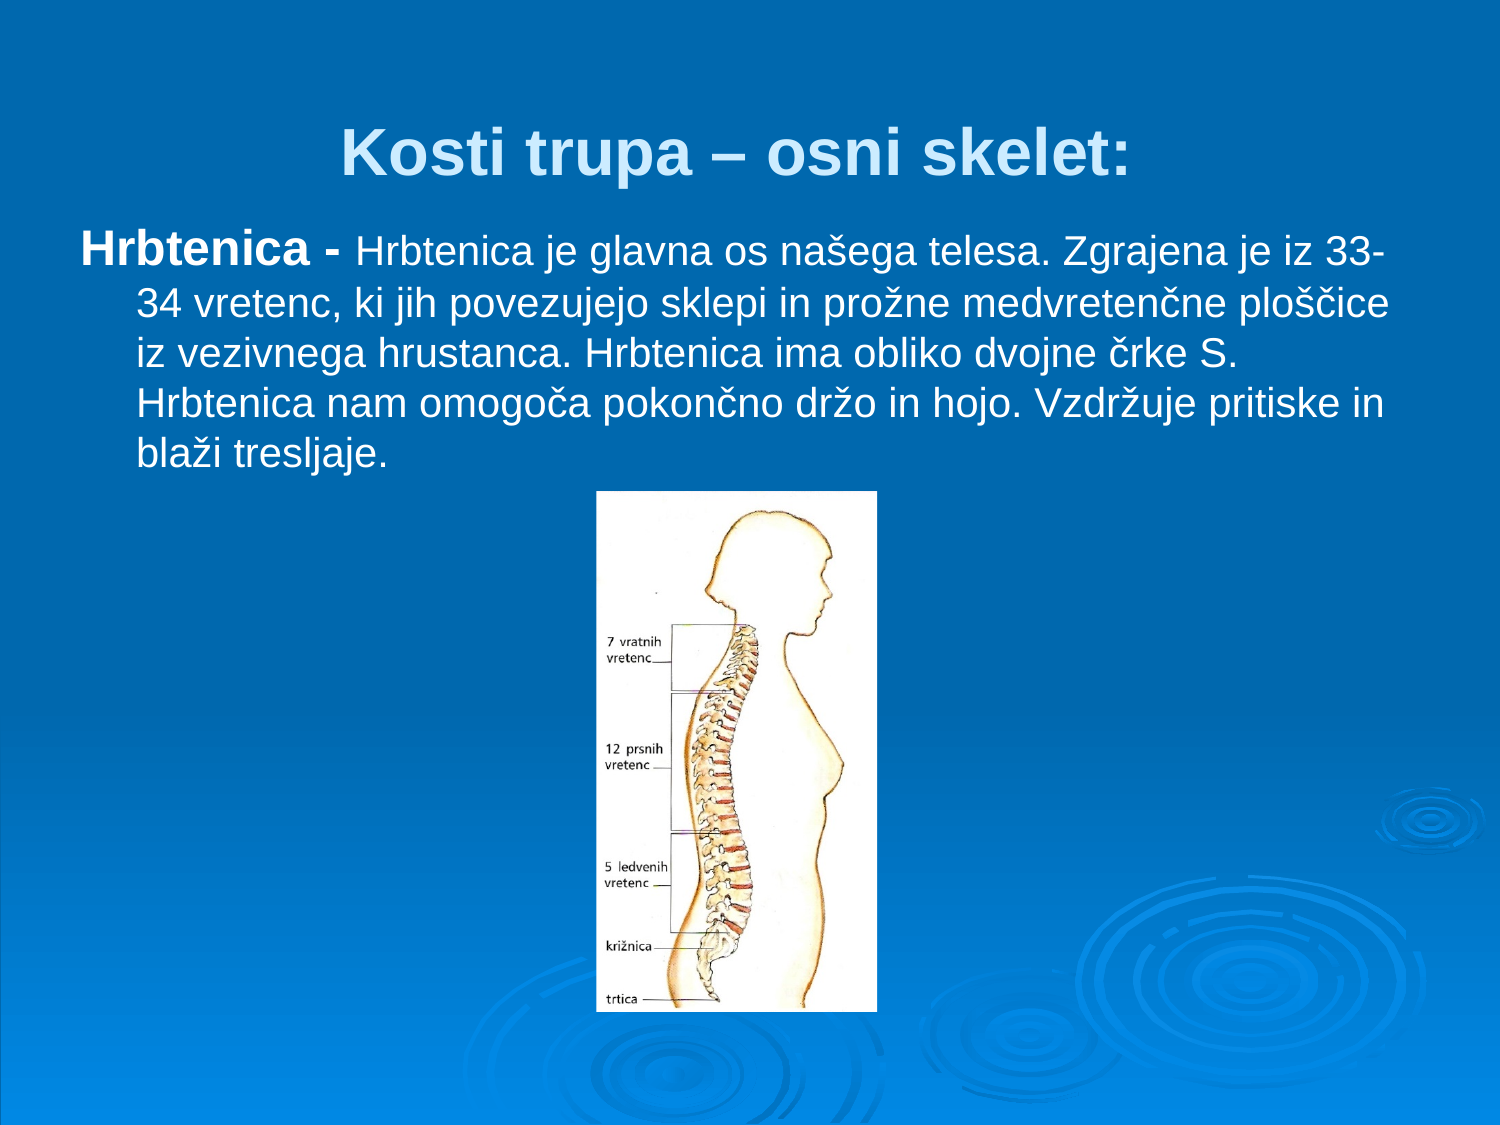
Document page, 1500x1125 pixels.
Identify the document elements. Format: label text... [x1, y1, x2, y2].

picture [596, 491, 878, 1012]
title Kosti trupa – osni skelet: [75, 45, 1425, 233]
list Hrbtenica - Hrbtenica je glavna os našega telesa. Zgrajena je iz 33-34 vretenc, ki jih povezujejo sklepi in prožne medvretenčne ploščice iz vezivnega hrustanca. Hrbtenica ima obliko dvojne črke S. Hrbtenica nam omogoča pokončno držo in hojo. Vzdržuje pritiske in blaži tresljaje. [64, 208, 1415, 951]
